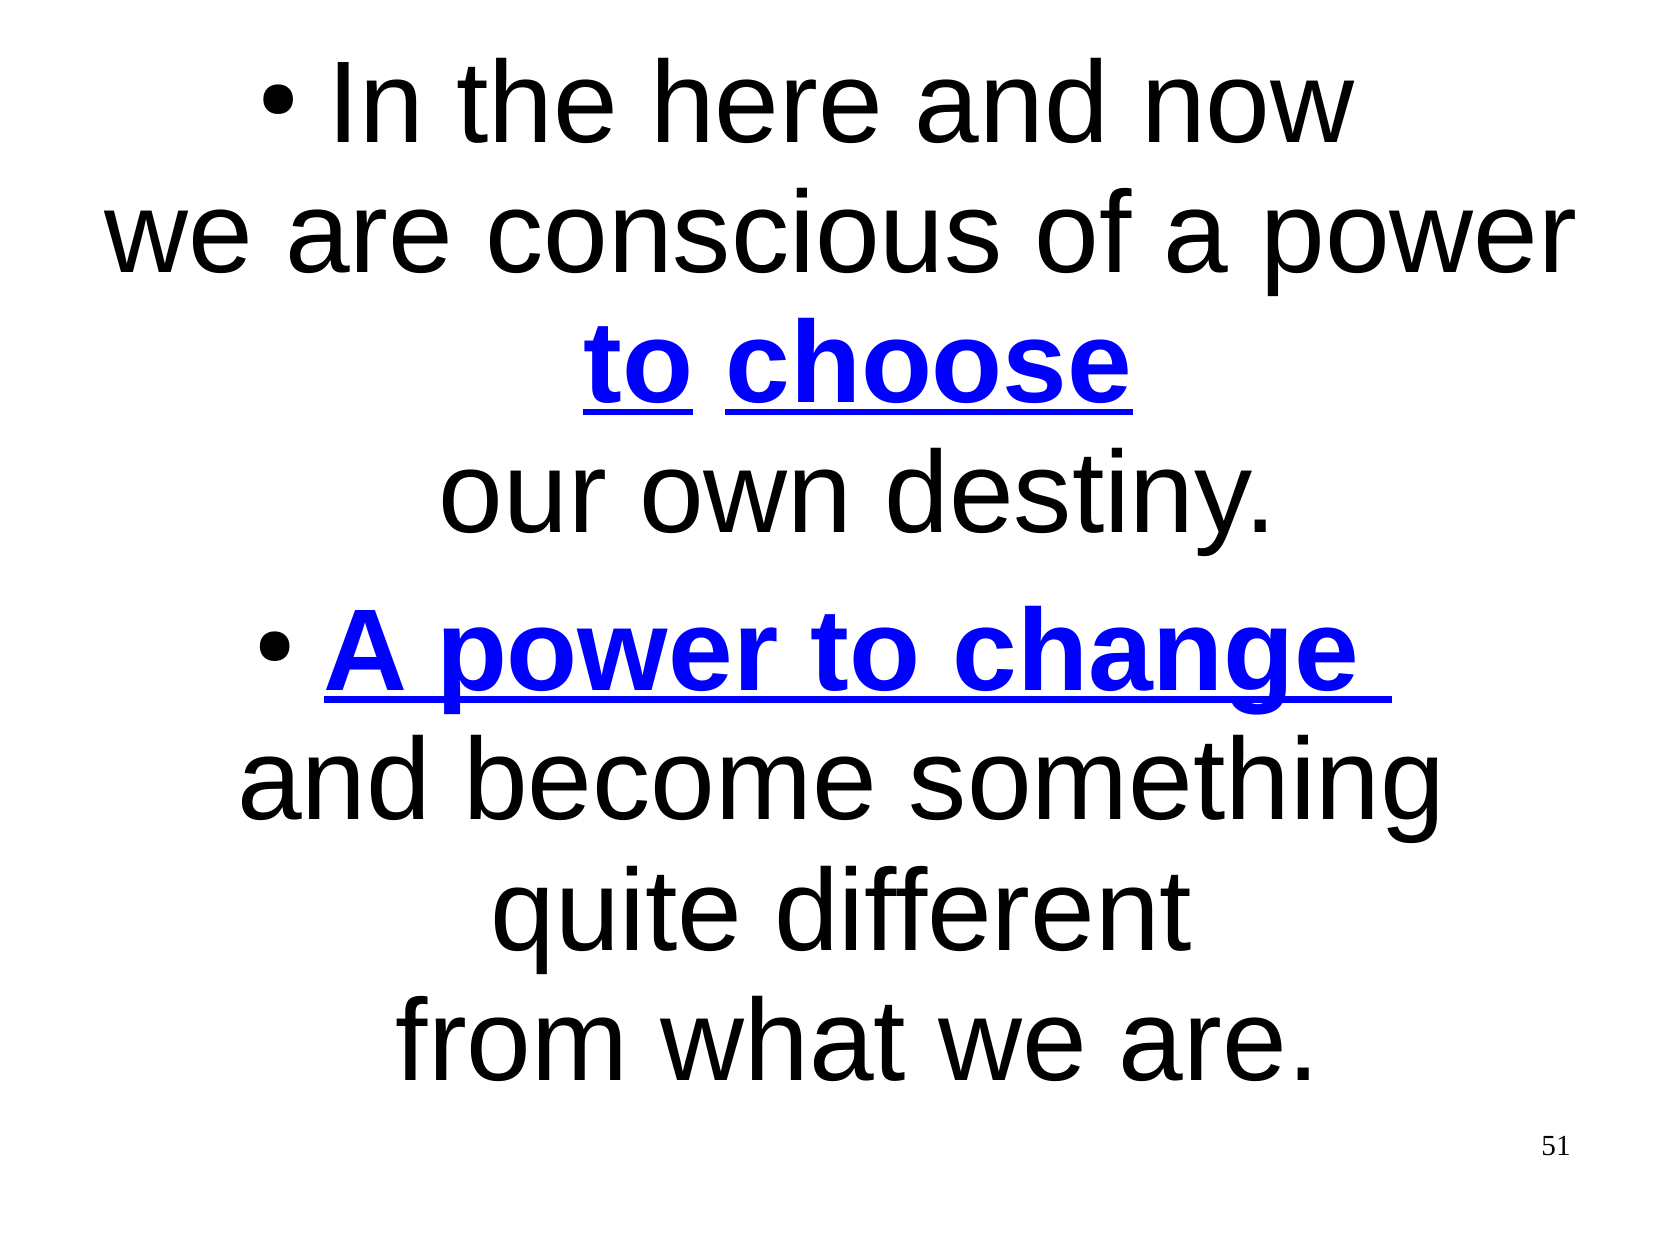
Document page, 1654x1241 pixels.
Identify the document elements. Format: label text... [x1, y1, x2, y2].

list In the here and now we are conscious of a power to choose our own destiny. A power to change and become something quite different from what we are. [37, 37, 1613, 1238]
